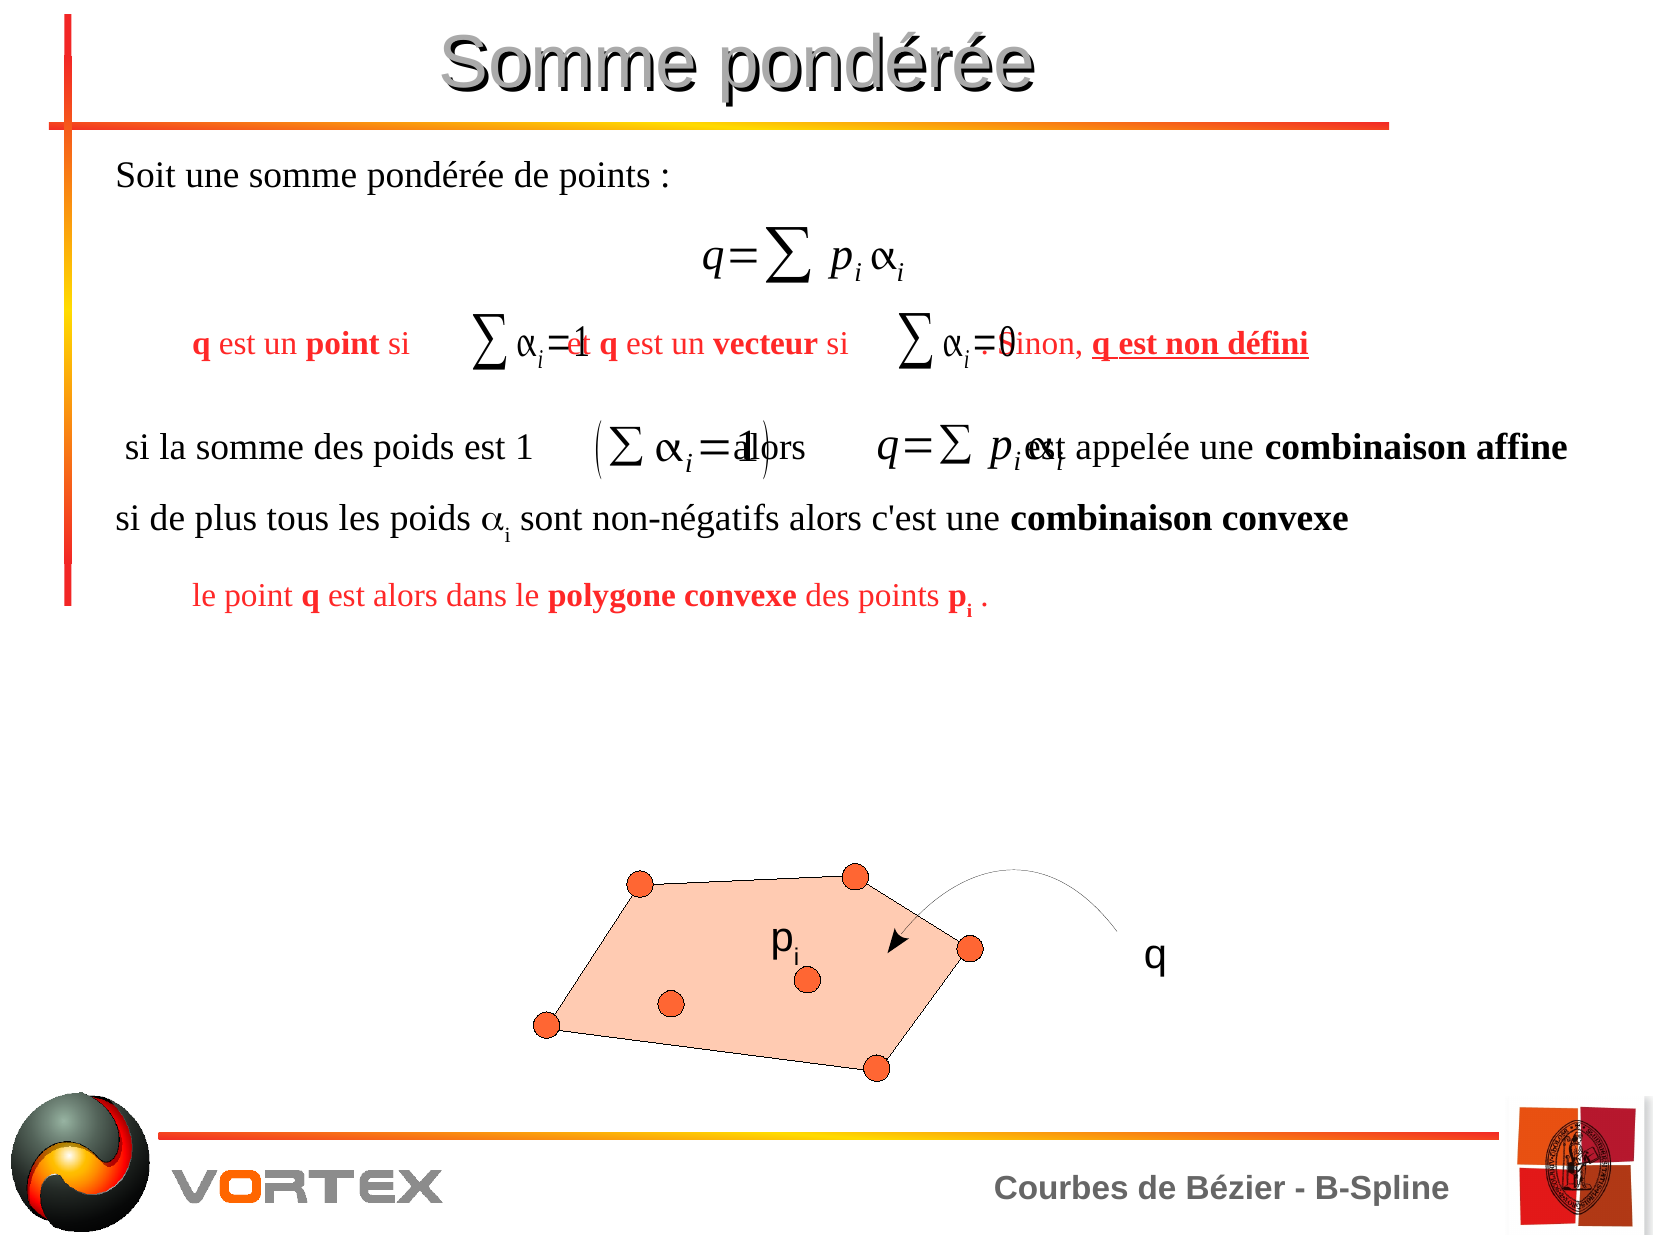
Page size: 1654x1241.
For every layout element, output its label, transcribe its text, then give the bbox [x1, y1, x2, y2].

list Soit une somme pondérée de points : q est un point si et q est un vecteur si . Sinon, q est non défini si la somme des poids est 1 alors est appelée une combinaison affine si de plus tous les poids i sont non-négatifs alors c'est une combinaison convexe le point q est alors dans le polygone convexe des points pi . [97, 153, 1571, 1109]
text_box q [1129, 923, 1206, 1002]
text_box [842, 863, 869, 890]
text_box pi [755, 906, 833, 986]
text_box [795, 986, 819, 993]
text_box [956, 935, 984, 962]
text_box [533, 1011, 560, 1039]
picture [1505, 1096, 1653, 1235]
picture [11, 1092, 443, 1232]
chart [868, 418, 1070, 477]
text_box [863, 1054, 890, 1082]
chart [465, 310, 595, 374]
text_box [626, 870, 654, 898]
chart [891, 310, 1021, 374]
chart [587, 417, 779, 482]
text_box [657, 990, 685, 1017]
chart [693, 223, 912, 287]
title Somme pondérée [82, 4, 1392, 120]
